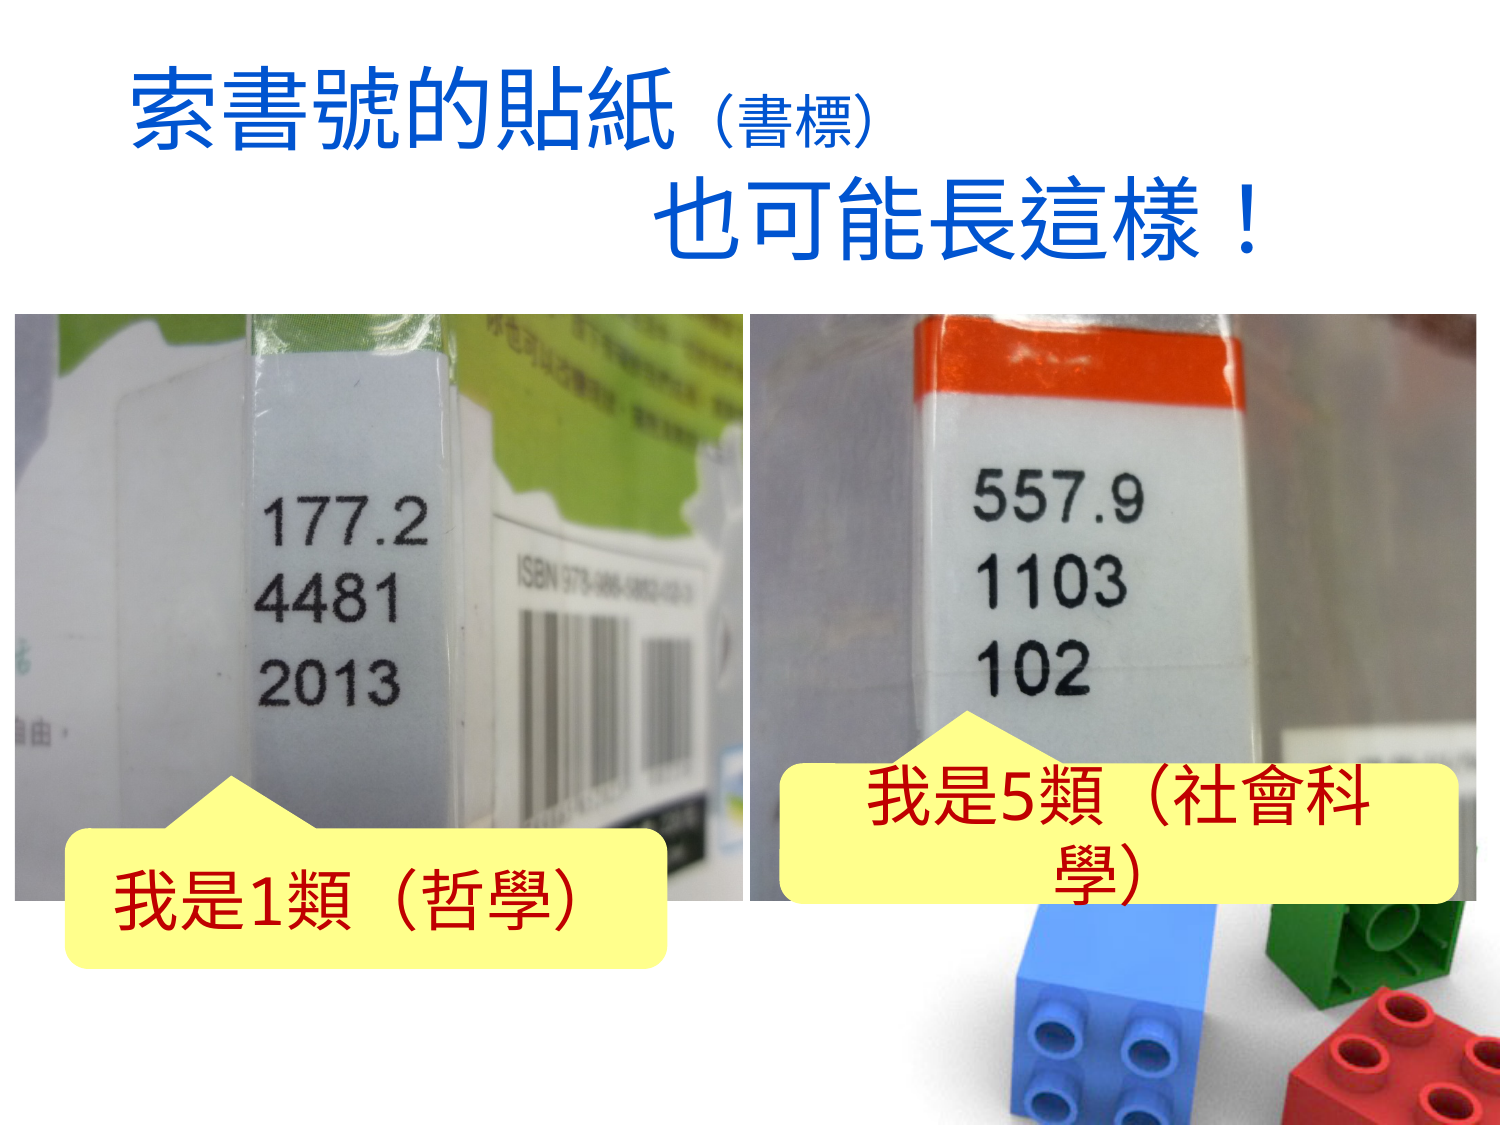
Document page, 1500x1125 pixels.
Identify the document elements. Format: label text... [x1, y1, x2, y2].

text_box 我是1類（哲學） [64, 775, 668, 969]
picture [14, 187, 1500, 1125]
text_box 我是5類（社會科學） [779, 710, 1459, 904]
title 索書號的貼紙（書標） 也可能長這樣！ [112, 67, 1388, 256]
